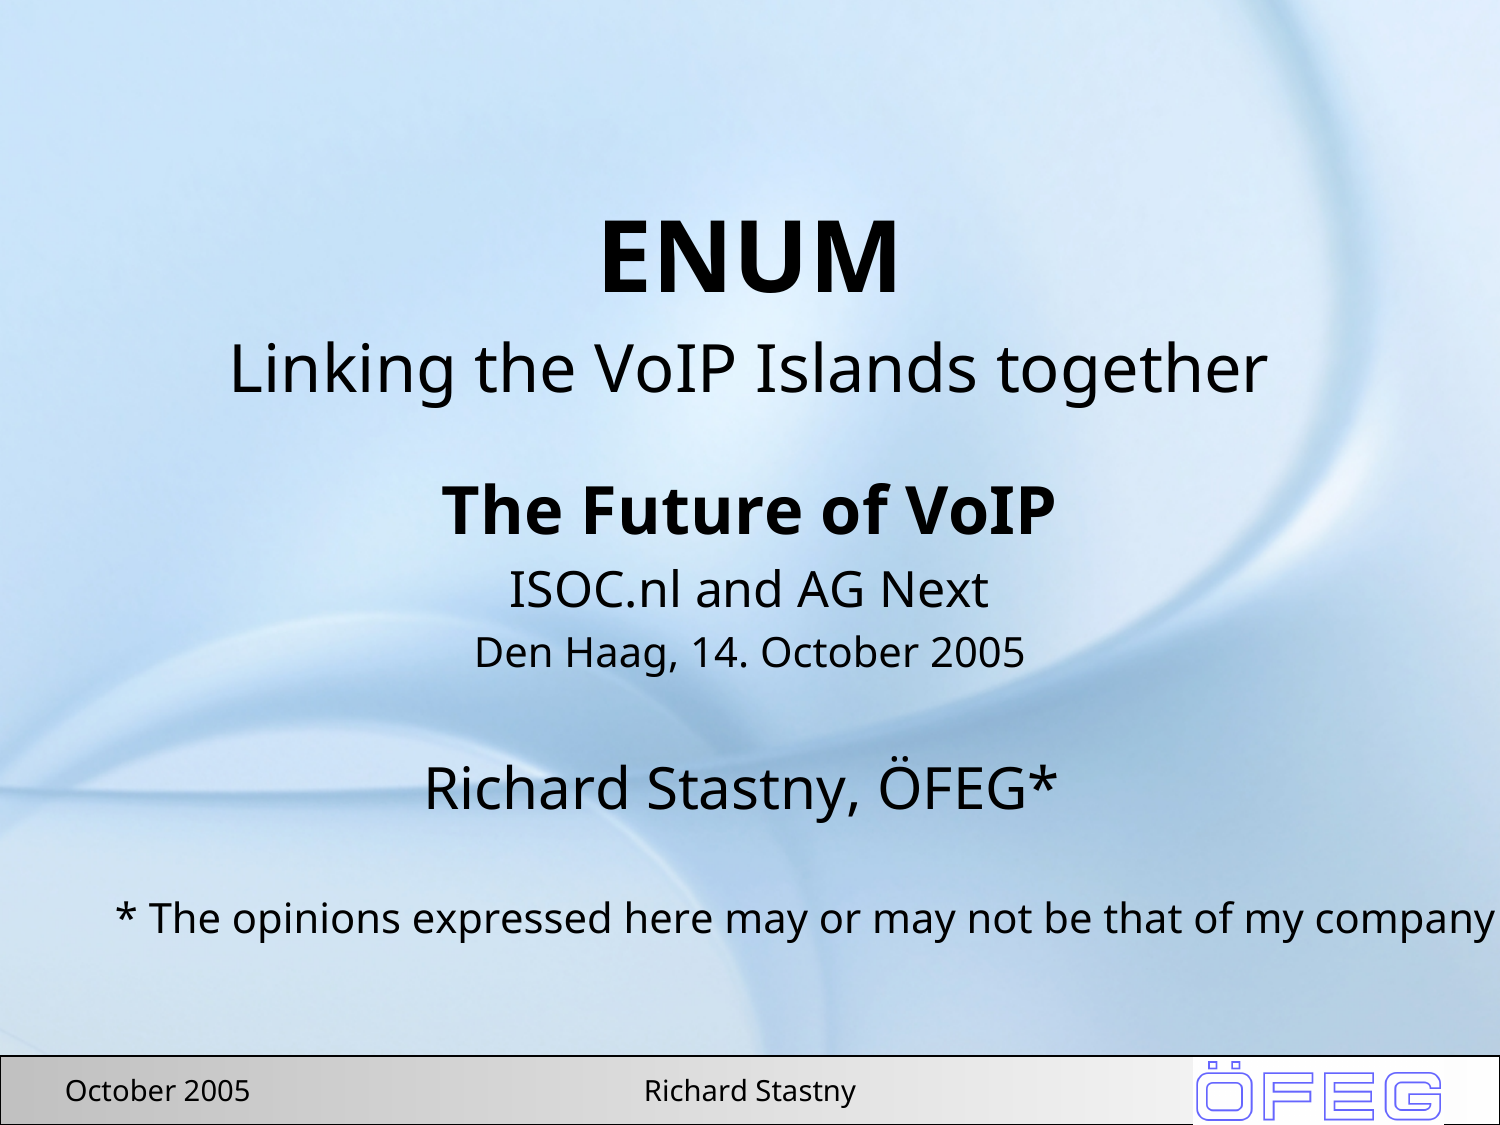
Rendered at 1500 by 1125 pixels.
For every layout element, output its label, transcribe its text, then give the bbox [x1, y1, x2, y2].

picture [0, 0, 1500, 1055]
text_box * The opinions expressed here may or may not be that of my company [100, 881, 1500, 954]
picture [1193, 1057, 1444, 1125]
subtitle Richard Stastny, ÖFEG* [216, 739, 1267, 866]
title ENUM Linking the VoIP Islands together The Future of VoIP ISOC.nl and AG Next Den Haag, 14. October 2005 [112, 161, 1388, 704]
